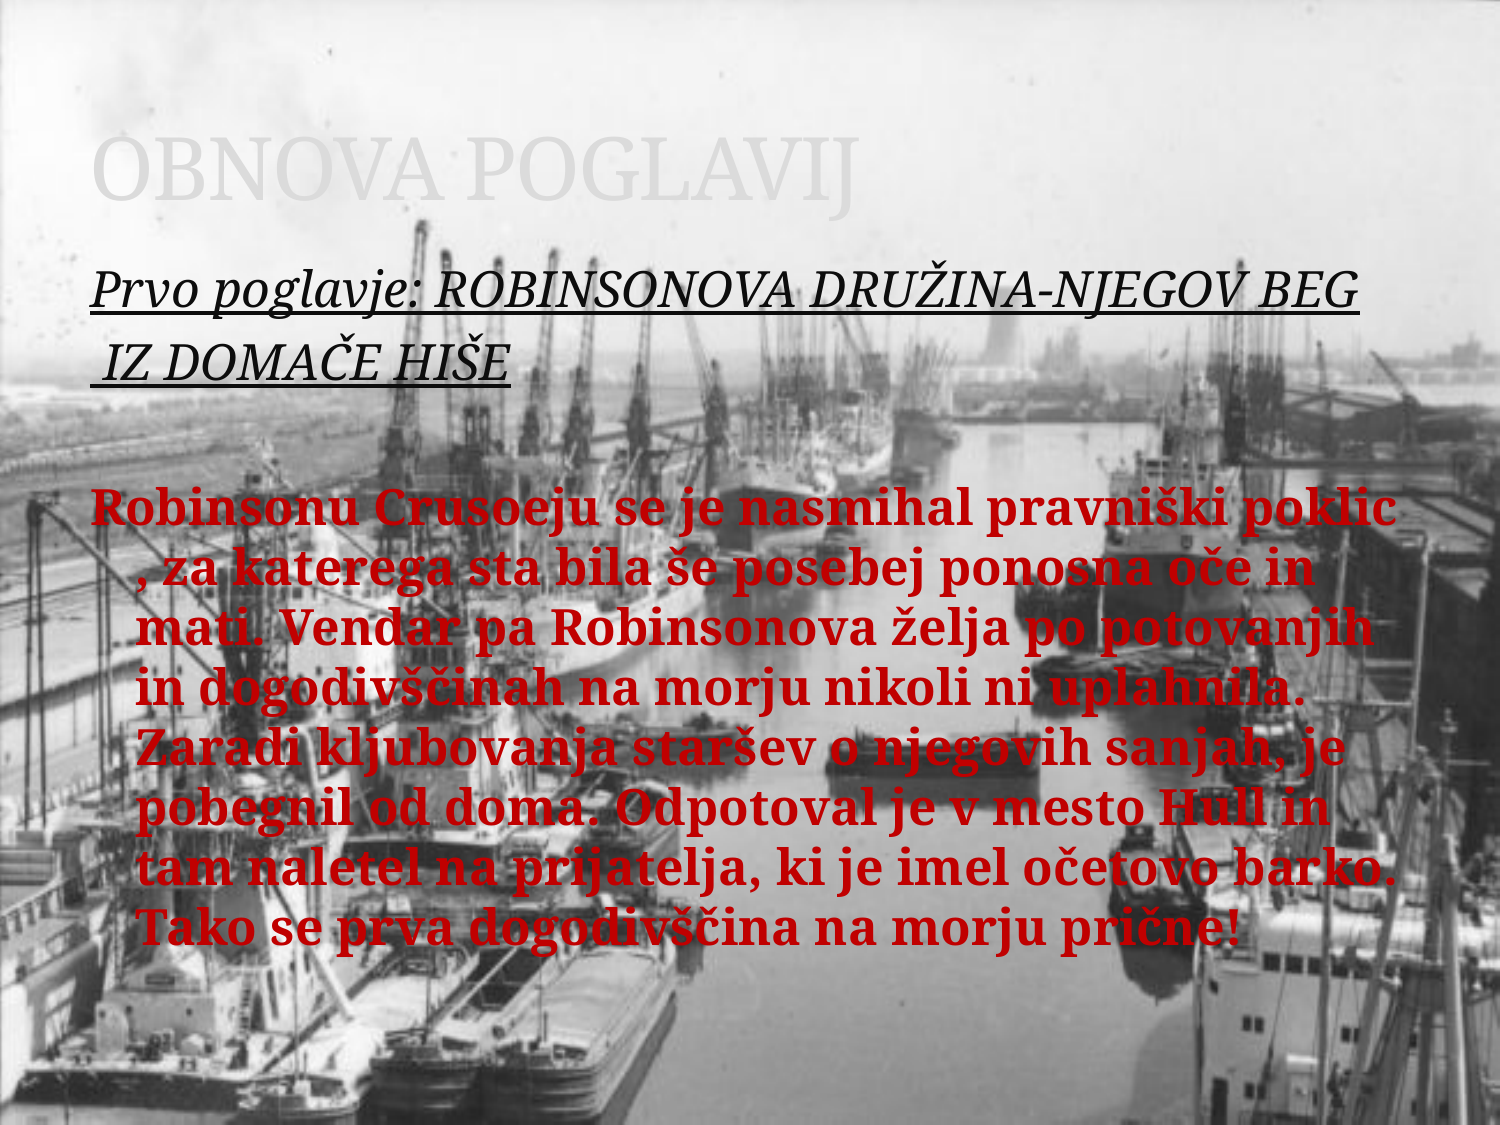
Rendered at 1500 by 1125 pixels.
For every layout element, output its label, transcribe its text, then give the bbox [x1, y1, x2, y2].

list Prvo poglavje: ROBINSONOVA DRUŽINA-NJEGOV BEG IZ DOMAČE HIŠE Robinsonu Crusoeju se je nasmihal pravniški poklic , za katerega sta bila še posebej ponosna oče in mati. Vendar pa Robinsonova želja po potovanjih in dogodivščinah na morju nikoli ni uplahnila. Zaradi kljubovanja staršev o njegovih sanjah, je pobegnil od doma. Odpotoval je v mesto Hull in tam naletel na prijatelja, ki je imel očetovo barko. Tako se prva dogodivščina na morju prične! [75, 249, 1425, 1000]
picture [0, 0, 1500, 1125]
title OBNOVA POGLAVIJ [75, 24, 1425, 225]
